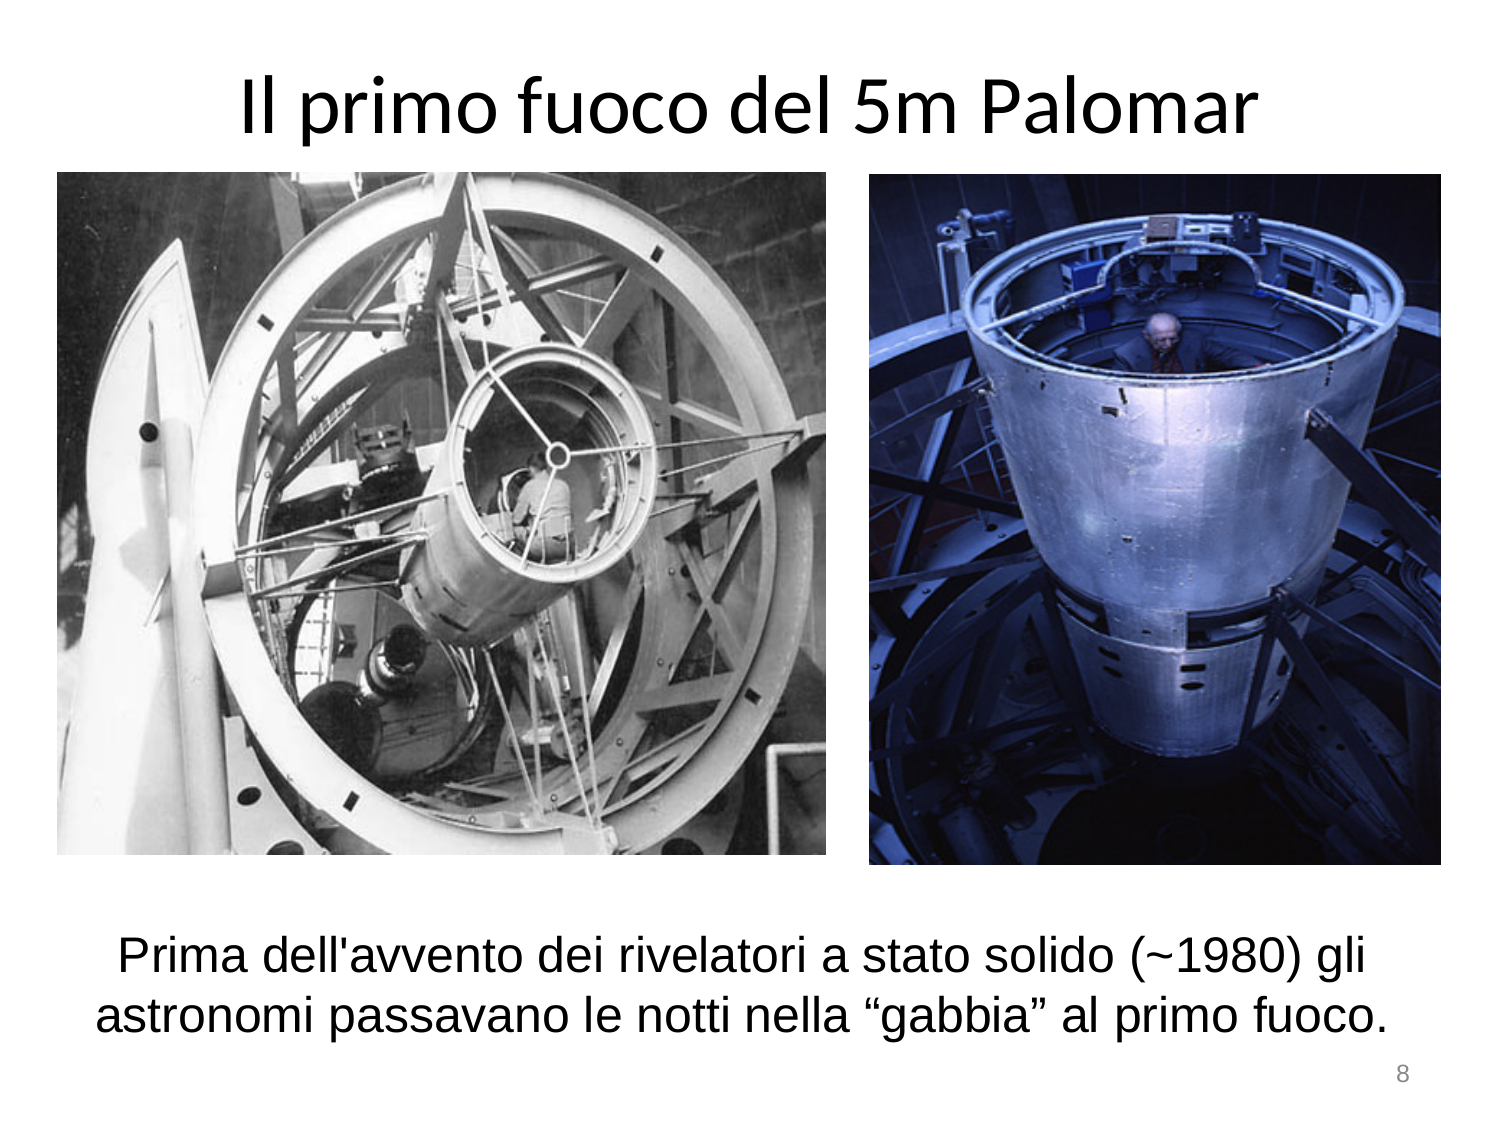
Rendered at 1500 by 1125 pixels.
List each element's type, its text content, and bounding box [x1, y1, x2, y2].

title Il primo fuoco del 5m Palomar [112, 42, 1388, 158]
text_box <number> [1074, 1042, 1426, 1103]
picture [869, 174, 1441, 865]
text_box Prima dell'avvento dei rivelatori a stato solido (~1980) gli astronomi passavano le notti nella “gabbia” al primo fuoco. [75, 914, 1411, 1051]
picture [57, 172, 826, 856]
